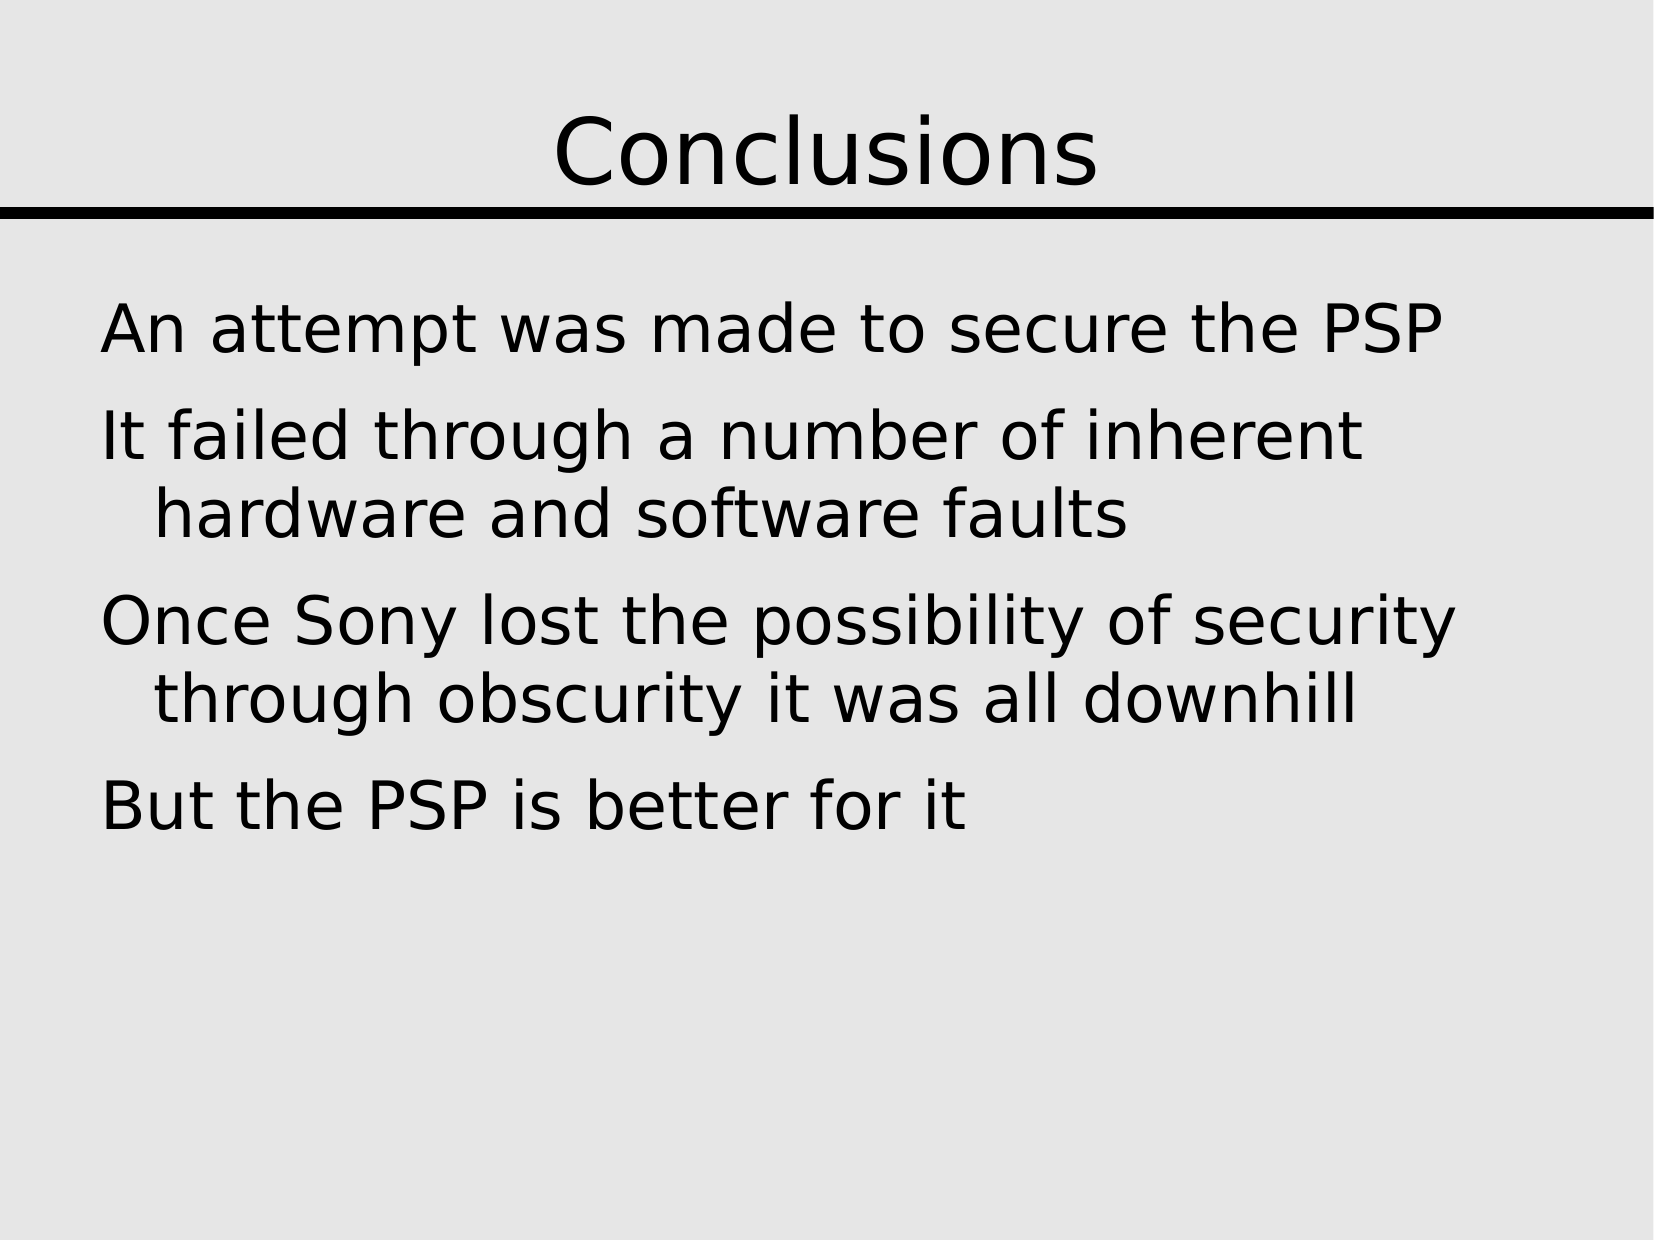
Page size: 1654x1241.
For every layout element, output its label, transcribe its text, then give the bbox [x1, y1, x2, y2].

list An attempt was made to secure the PSP It failed through a number of inherent hardware and software faults Once Sony lost the possibility of security through obscurity it was all downhill But the PSP is better for it [82, 290, 1571, 1094]
title Conclusions [82, 56, 1571, 250]
